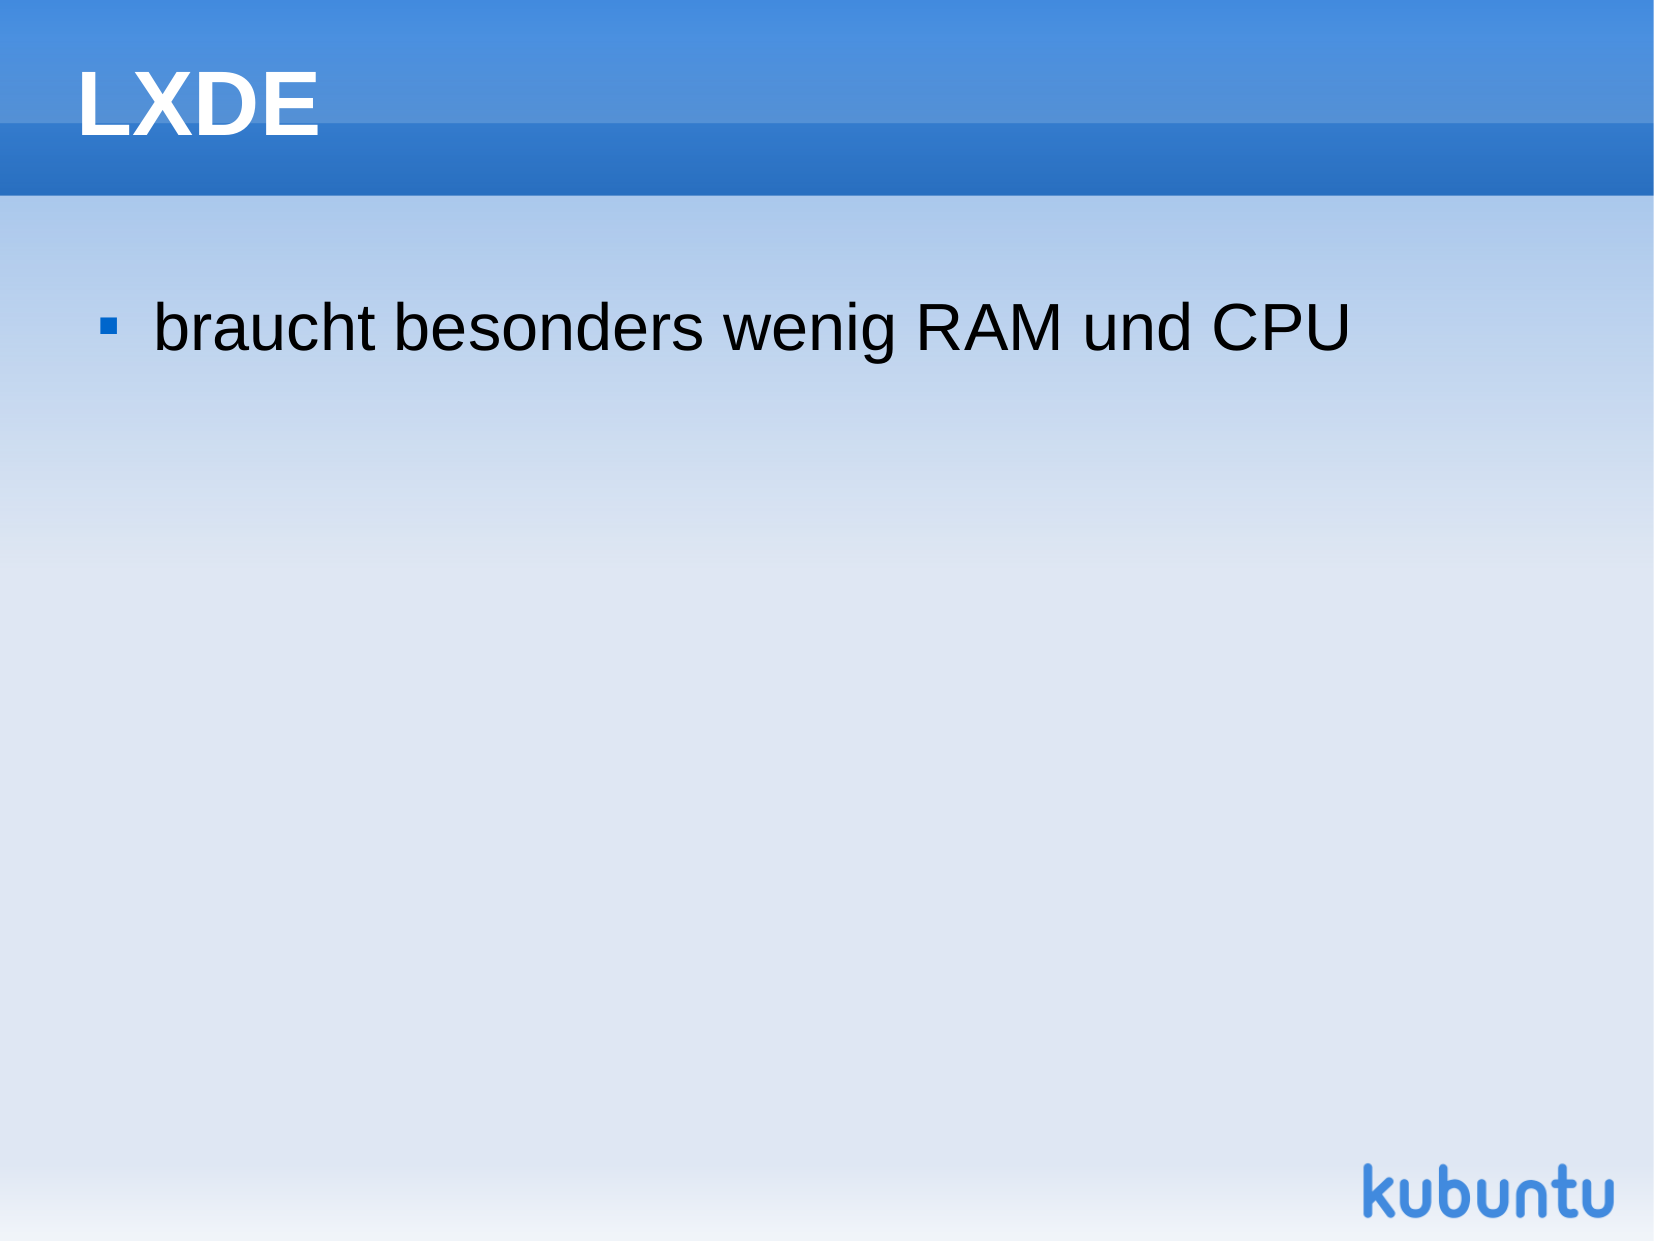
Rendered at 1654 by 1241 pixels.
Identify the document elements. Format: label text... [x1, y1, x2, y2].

list braucht besonders wenig RAM und CPU [82, 290, 1571, 1109]
picture [0, 0, 1654, 1241]
title LXDE [76, 0, 1565, 208]
